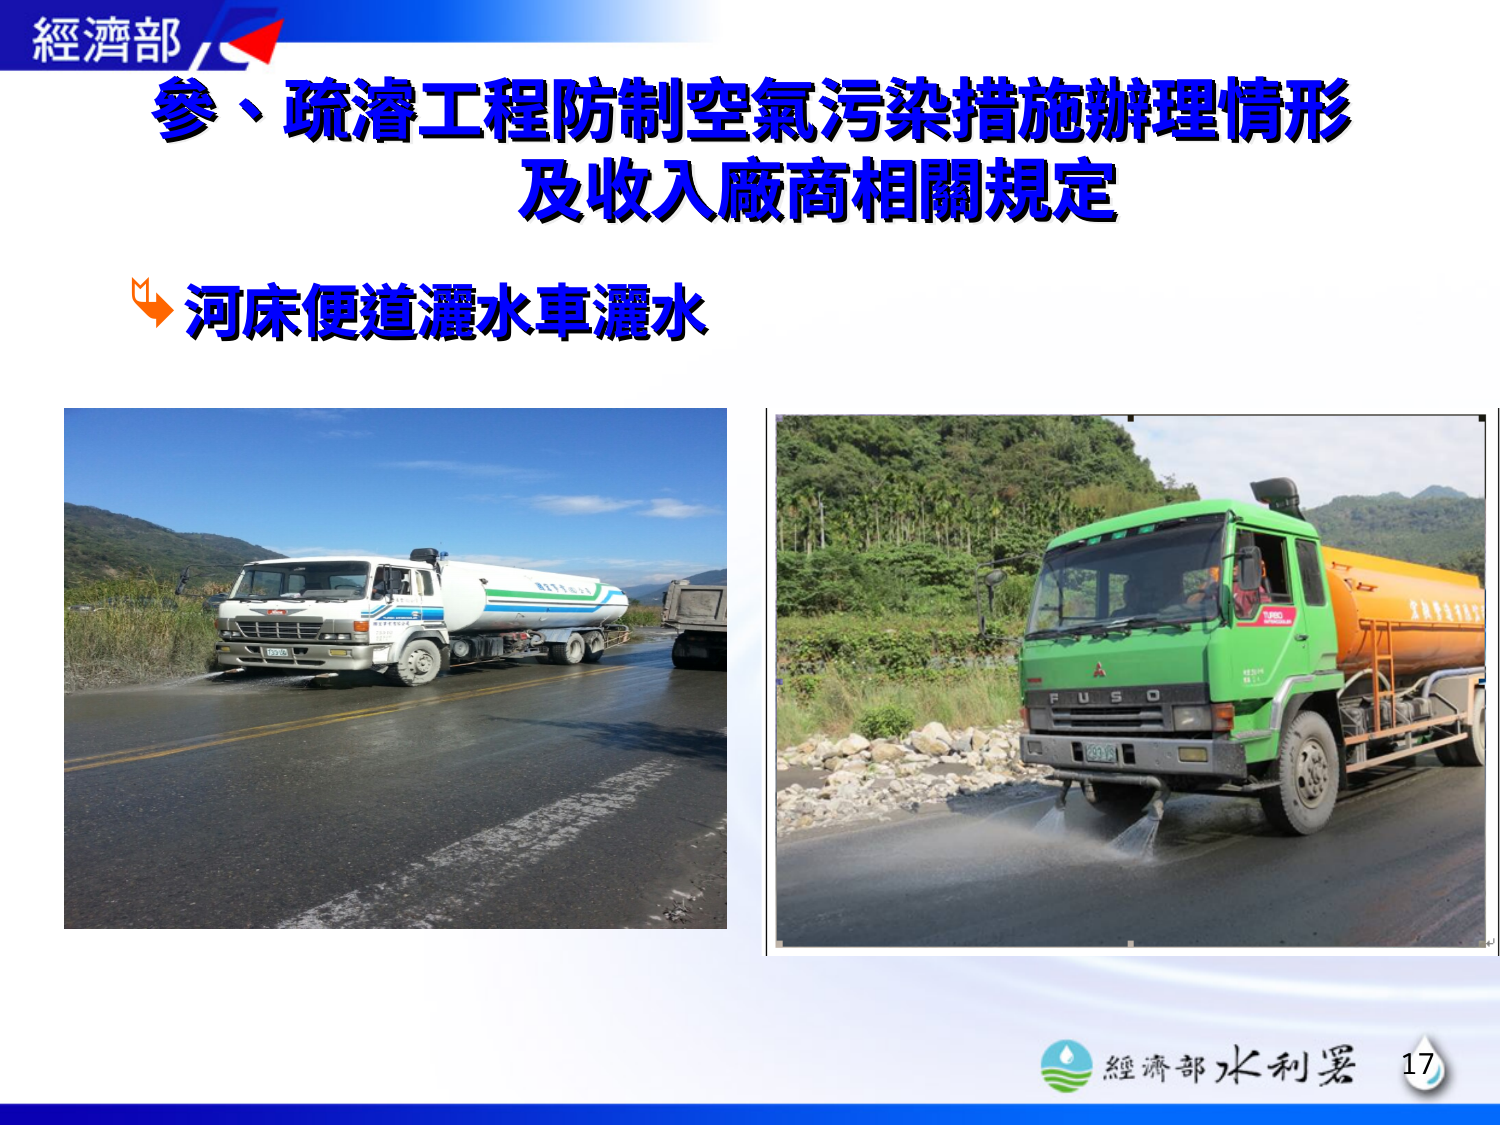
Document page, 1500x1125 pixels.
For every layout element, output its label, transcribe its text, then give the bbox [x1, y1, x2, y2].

text_box <編號> [1362, 1037, 1450, 1113]
title 參、疏濬工程防制空氣污染措施辦理情形 及收入廠商相關規定 [41, 137, 1459, 238]
list 河床便道灑水車灑水 [112, 267, 1388, 1000]
picture [0, 0, 1500, 1125]
